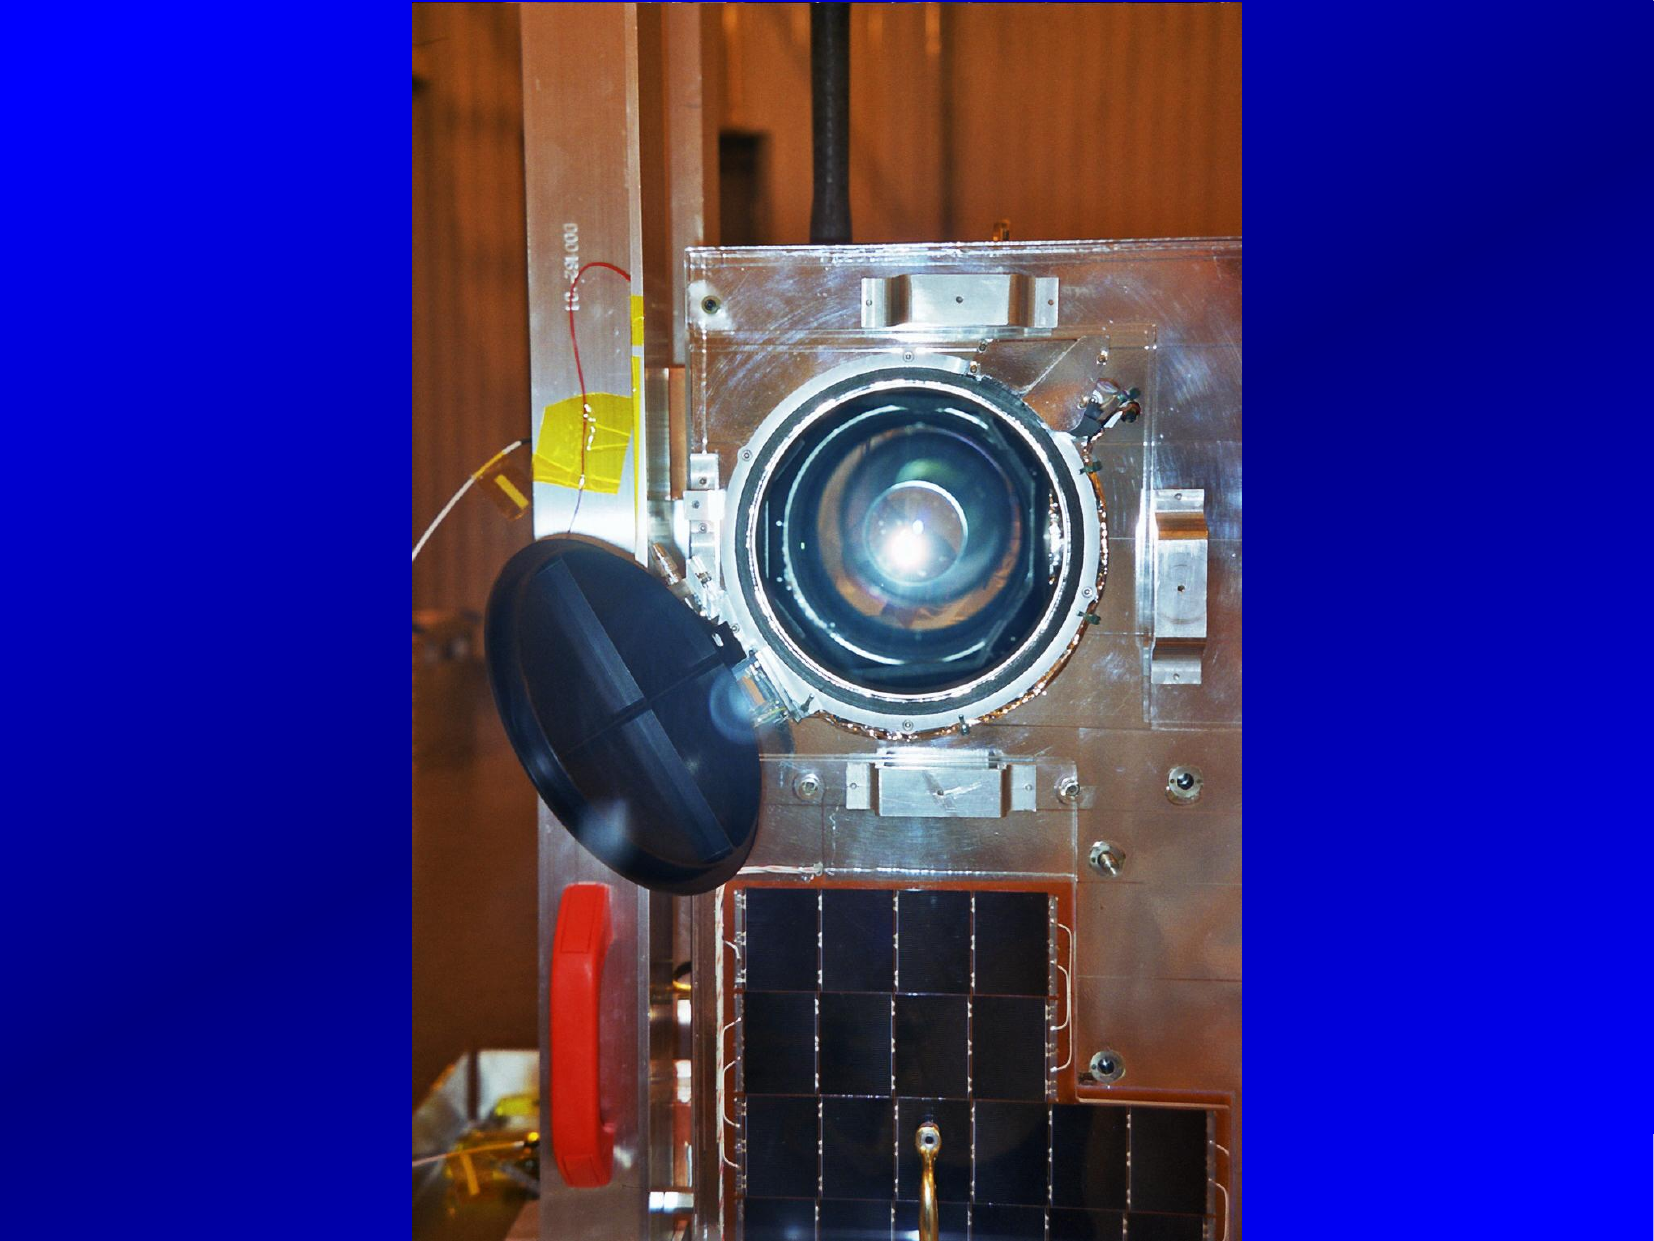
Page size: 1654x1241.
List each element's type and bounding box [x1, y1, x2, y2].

picture [412, 2, 1242, 1241]
